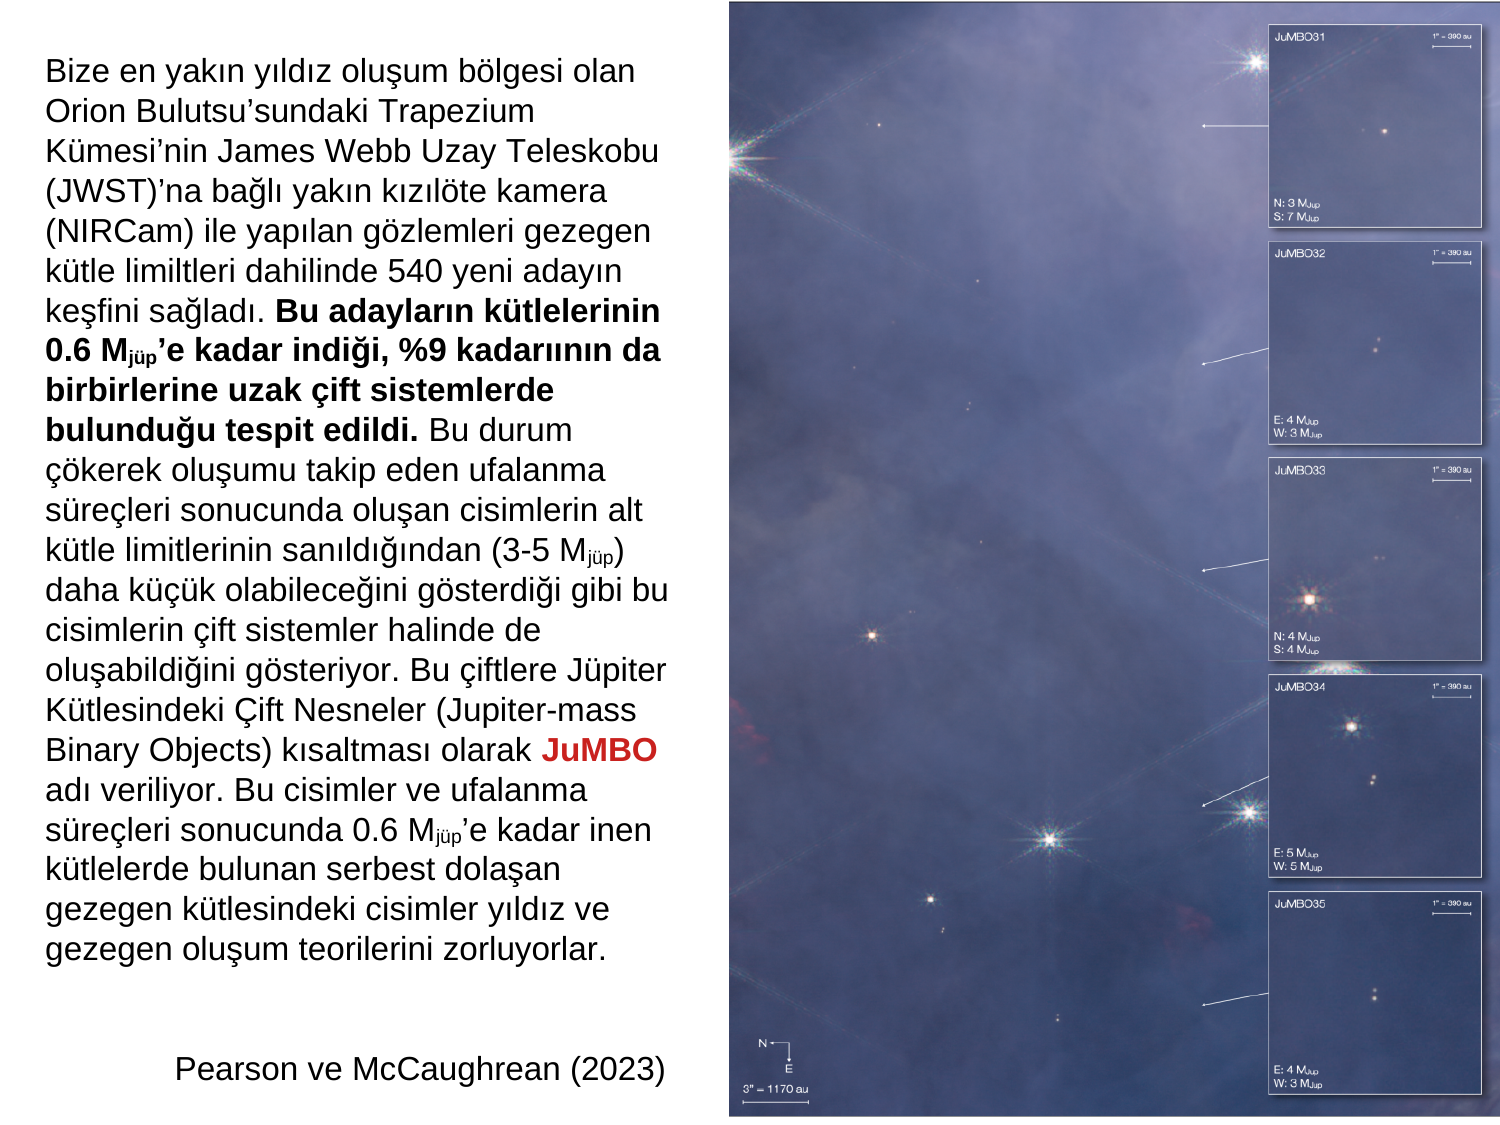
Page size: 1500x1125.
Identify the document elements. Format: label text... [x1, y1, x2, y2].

picture [729, 0, 1500, 1117]
text_box Bize en yakın yıldız oluşum bölgesi olan Orion Bulutsu’sundaki Trapezium Kümesi’nin James Webb Uzay Teleskobu (JWST)’na bağlı yakın kızılöte kamera (NIRCam) ile yapılan gözlemleri gezegen kütle limiltleri dahilinde 540 yeni adayın keşfini sağladı. Bu adayların kütlelerinin 0.6 Mjüp’e kadar indiği, %9 kadarıının da birbirlerine uzak çift sistemlerde bulunduğu tespit edildi. Bu durum çökerek oluşumu takip eden ufalanma süreçleri sonucunda oluşan cisimlerin alt kütle limitlerinin sanıldığından (3-5 Mjüp) daha küçük olabileceğini gösterdiği gibi bu cisimlerin çift sistemler halinde de oluşabildiğini gösteriyor. Bu çiftlere Jüpiter Kütlesindeki Çift Nesneler (Jupiter-mass Binary Objects) kısaltması olarak JuMBO adı veriliyor. Bu cisimler ve ufalanma süreçleri sonucunda 0.6 Mjüp’e kadar inen kütlelerde bulunan serbest dolaşan gezegen kütlesindeki cisimler yıldız ve gezegen oluşum teorilerini zorluyorlar. Pearson ve McCaughrean (2023) [30, 41, 691, 1098]
